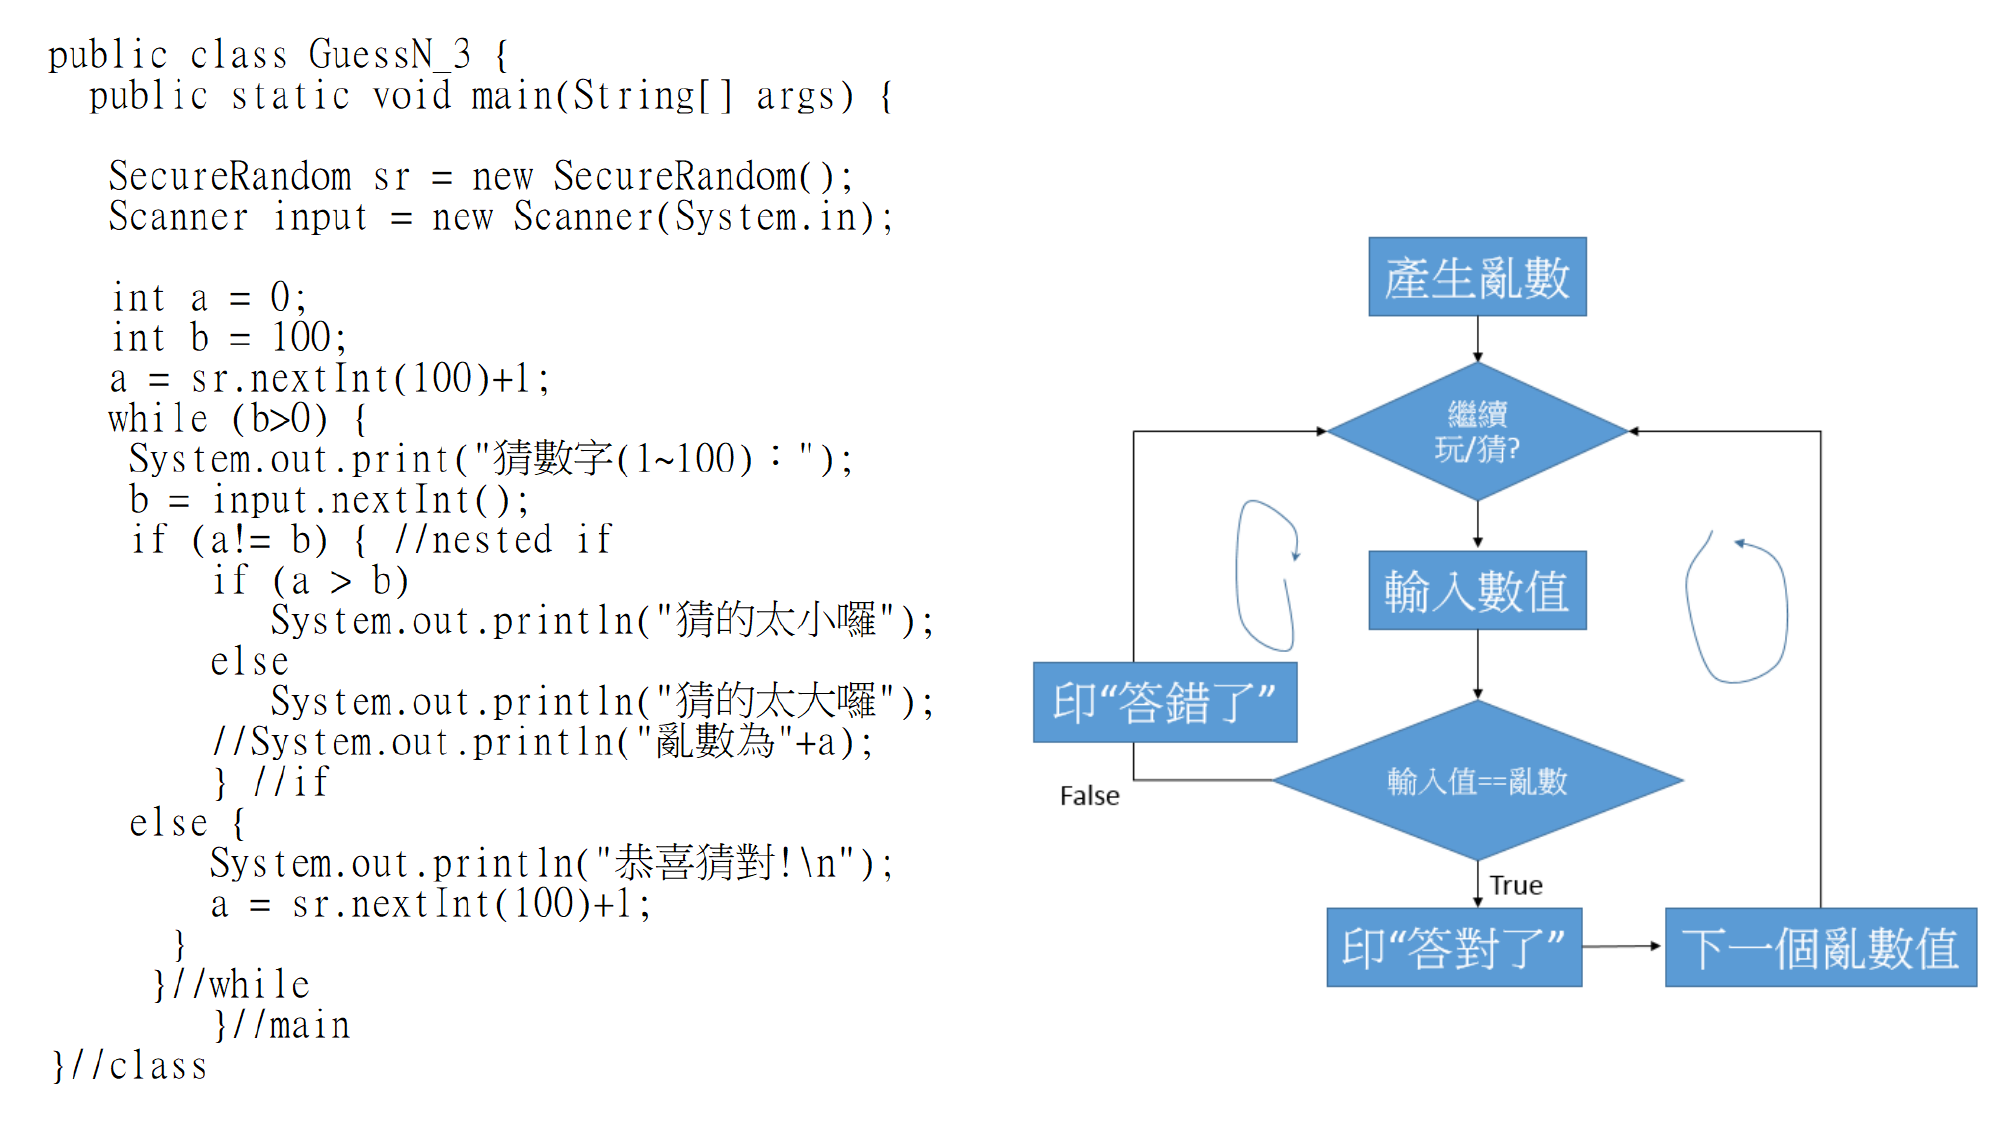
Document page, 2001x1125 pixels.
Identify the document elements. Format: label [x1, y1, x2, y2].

picture [1029, 227, 1988, 996]
picture [47, 37, 941, 1086]
